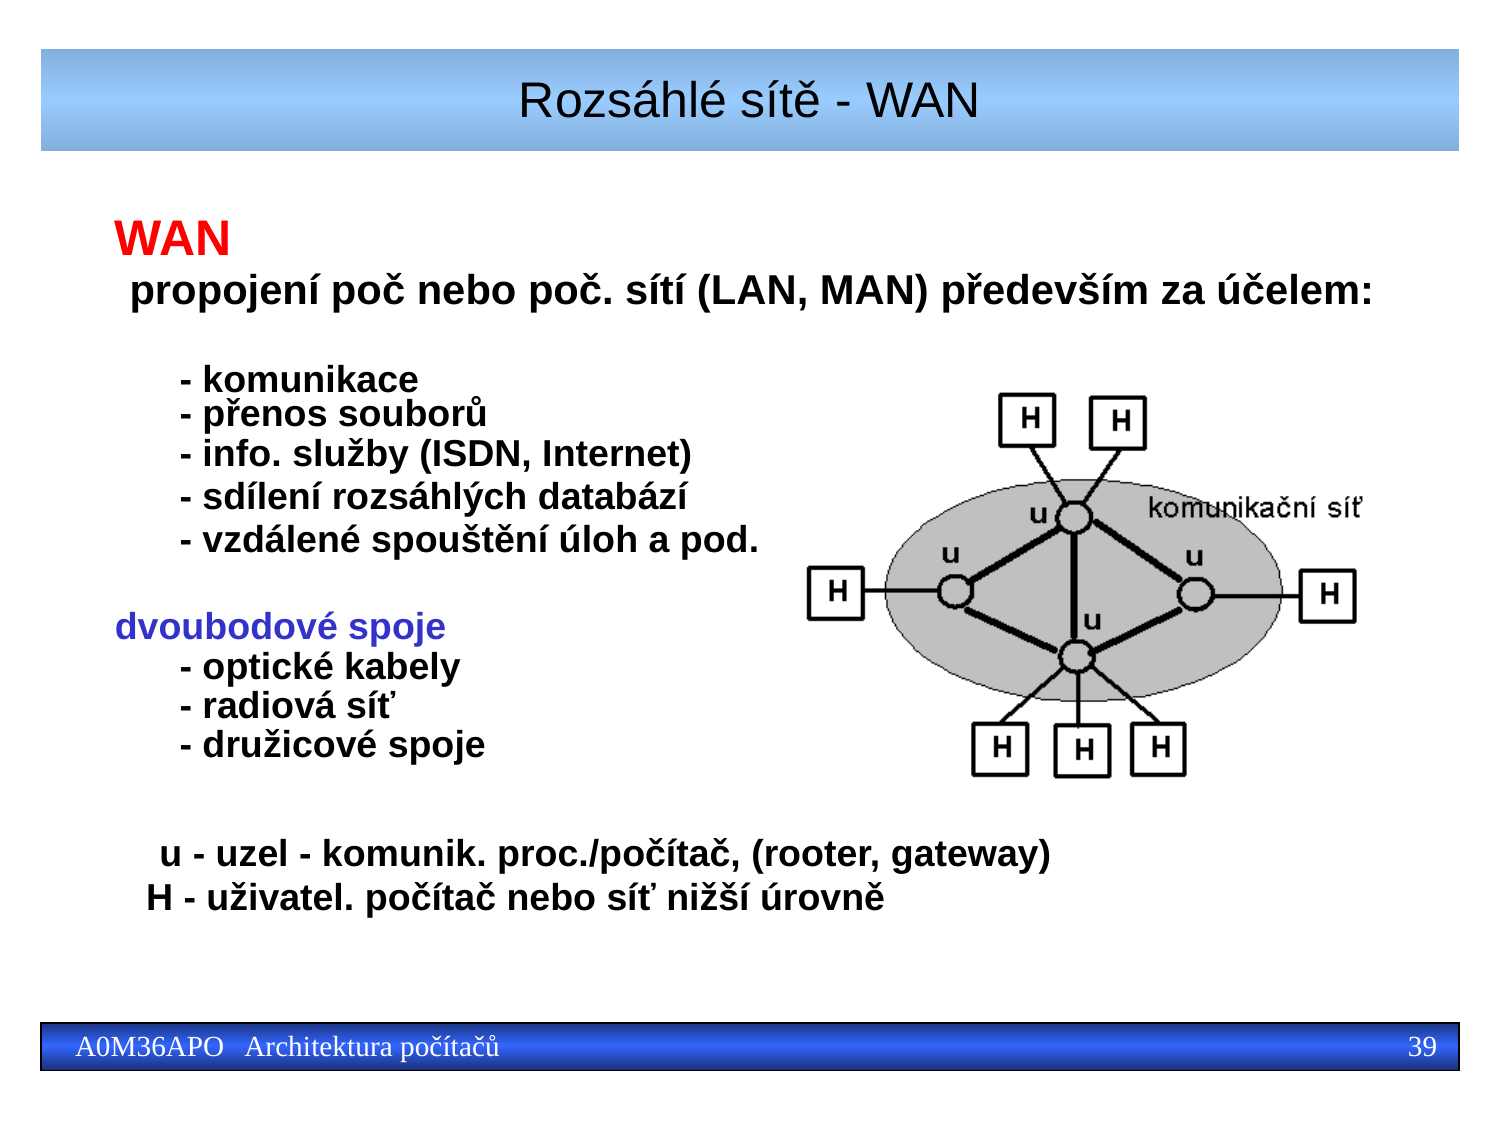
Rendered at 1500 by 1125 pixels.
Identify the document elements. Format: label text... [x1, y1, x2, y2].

text_box WAN propojení poč nebo poč. sítí (LAN, MAN) především za účelem: - komunikace - přenos souborů - info. služby (ISDN, Internet) - sdílení rozsáhlých databází - vzdálené spouštění úloh a pod. dvoubodové spoje - optické kabely - radiová síť - družicové spoje u - uzel - komunik. proc./počítač, (rooter, gateway) H - uživatel. počítač nebo síť nižší úrovně [99, 212, 1413, 1038]
title Rozsáhlé sítě - WAN [41, 49, 1459, 151]
picture [783, 356, 1398, 824]
